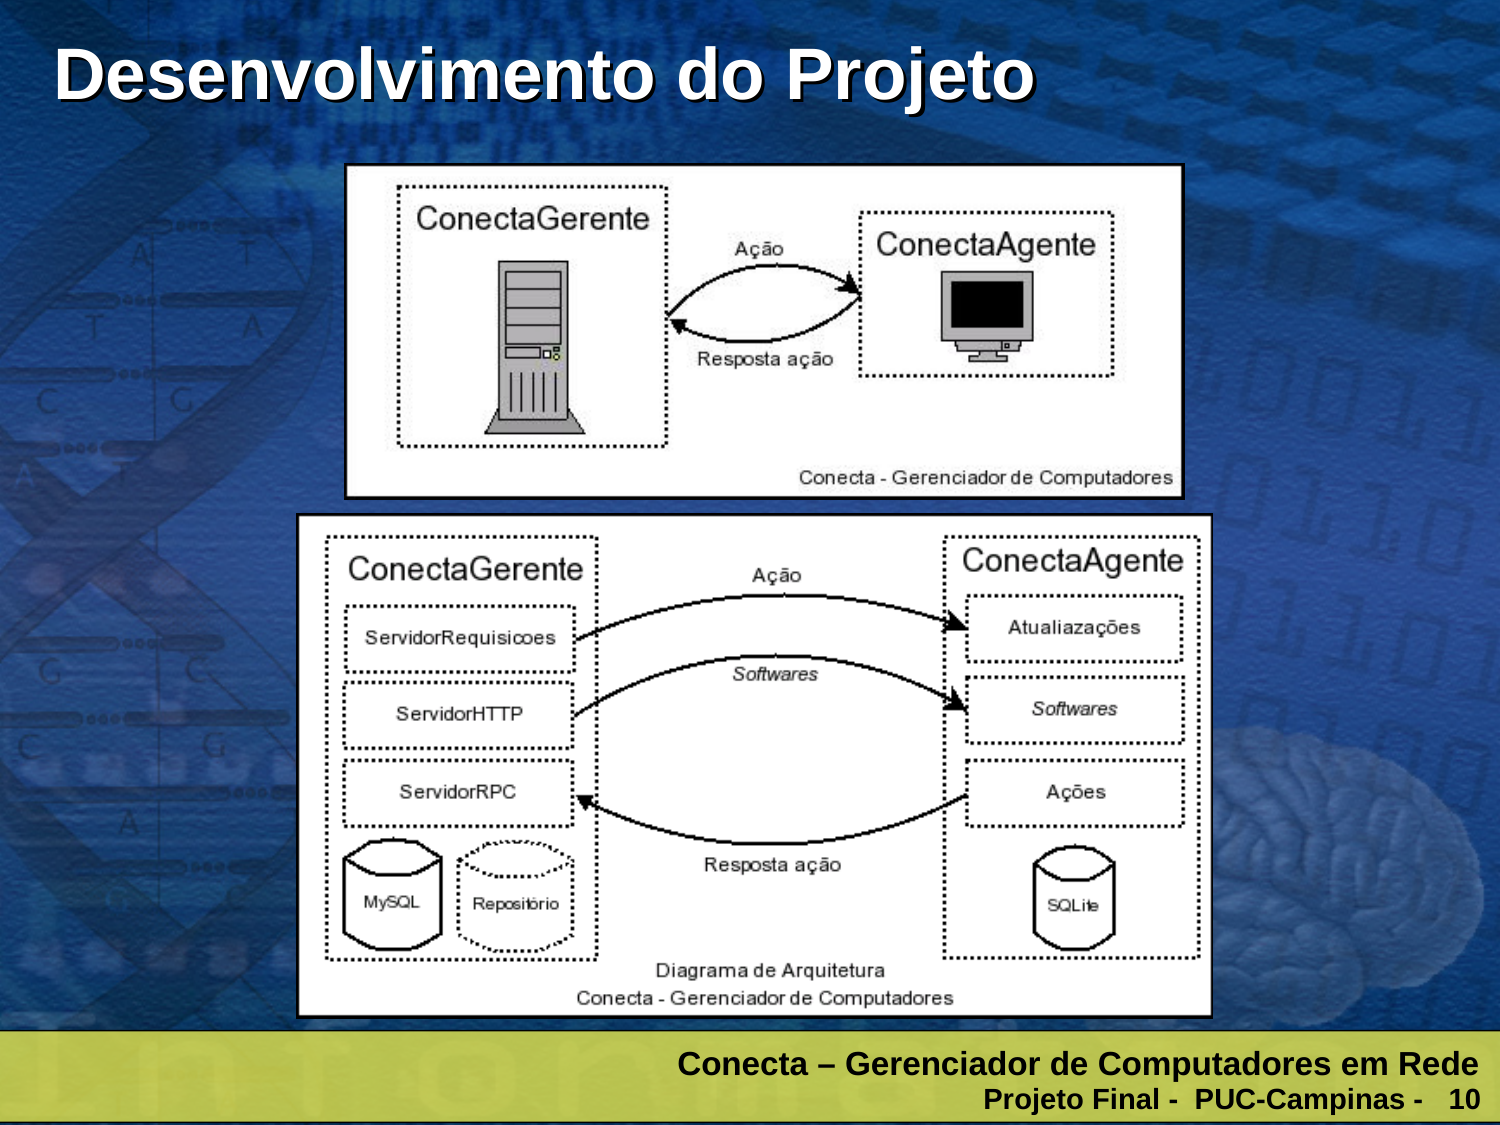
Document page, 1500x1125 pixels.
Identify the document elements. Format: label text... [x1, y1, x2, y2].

picture [0, 0, 1500, 1029]
title Desenvolvimento do Projeto [53, 17, 1294, 136]
